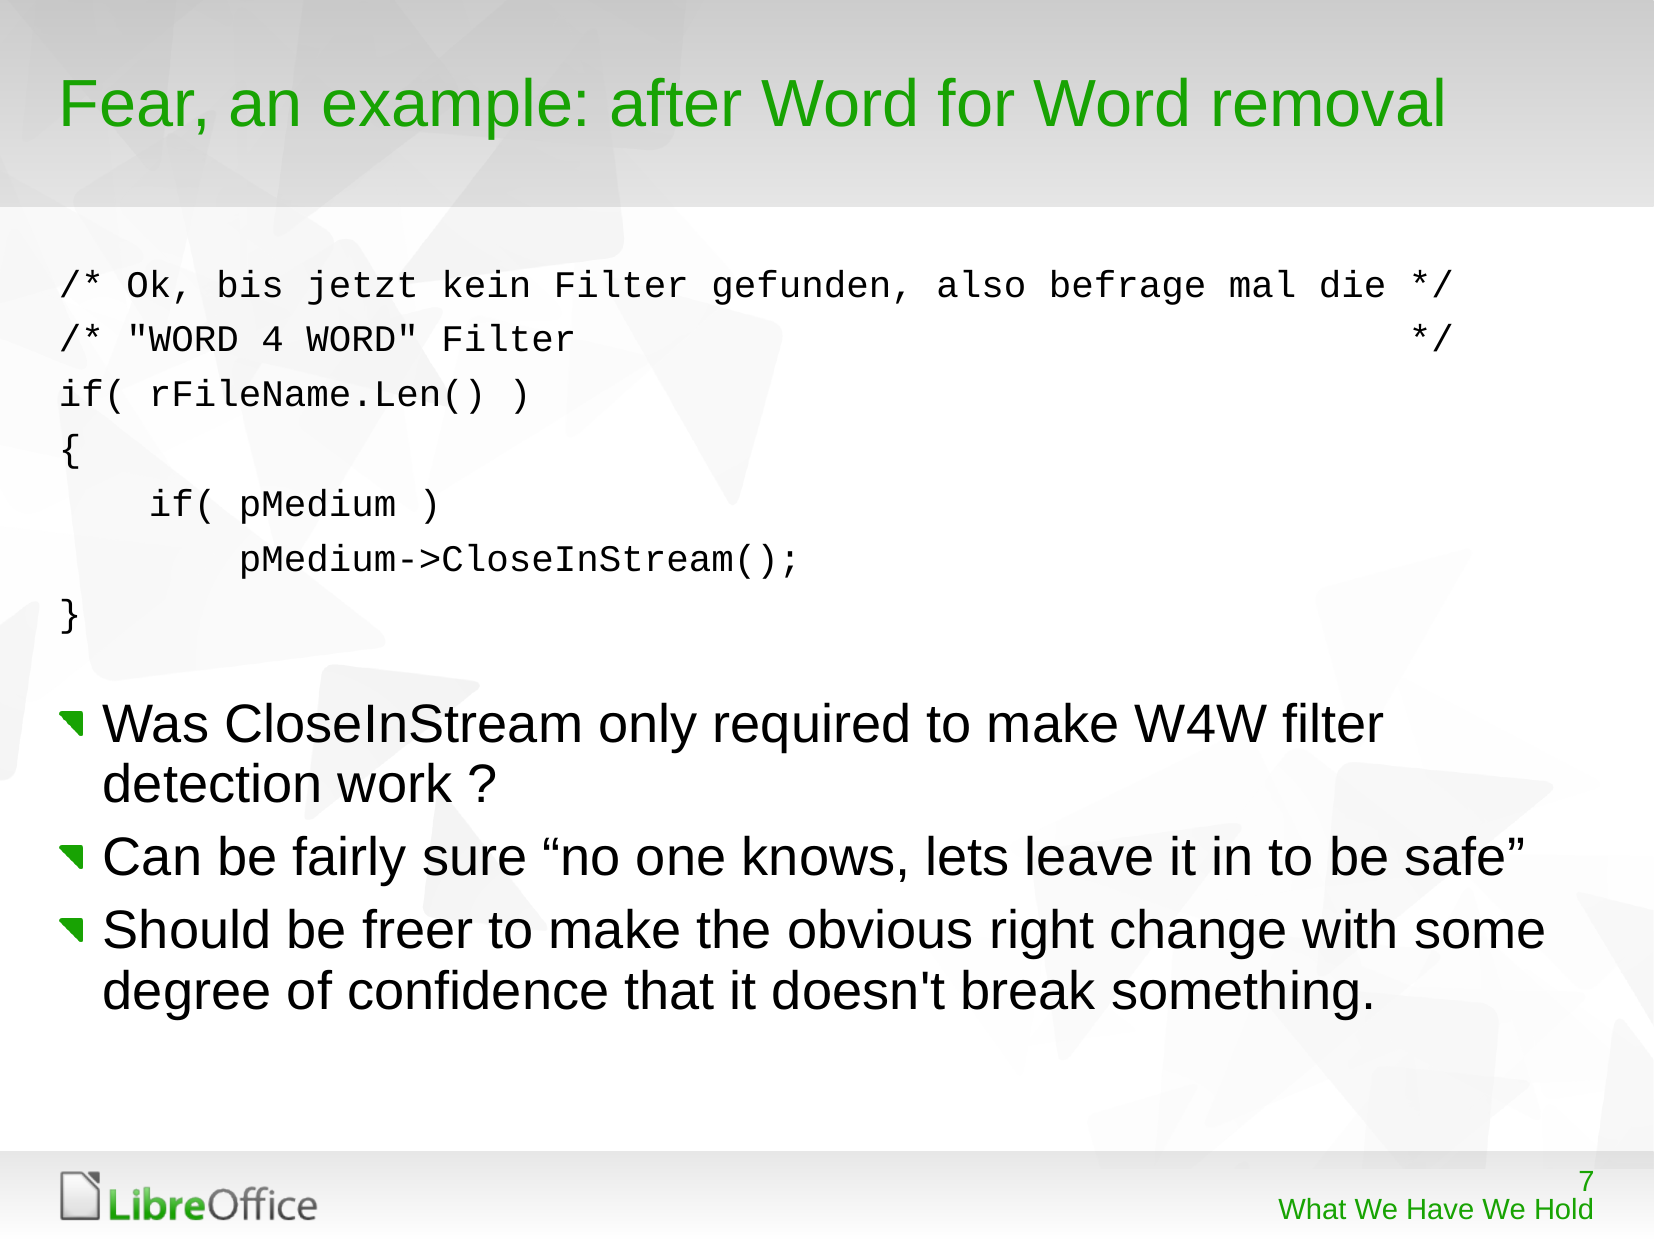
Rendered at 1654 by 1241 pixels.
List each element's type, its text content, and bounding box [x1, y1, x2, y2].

title Fear, an example: after Word for Word removal [59, 29, 1595, 178]
picture [0, 0, 783, 931]
list Was CloseInStream only required to make W4W filter detection work ? Can be fairly sure “no one knows, lets leave it in to be safe” Should be freer to make the obvious right change with some degree of confidence that it doesn't break something. [59, 693, 1595, 1084]
picture [915, 548, 1654, 1169]
picture [41, 1152, 337, 1240]
list /* Ok, bis jetzt kein Filter gefunden, also befrage mal die */ /* "WORD 4 WORD" Filter */ if( rFileName.Len() ) { if( pMedium ) pMedium->CloseInStream(); } [59, 265, 1595, 657]
